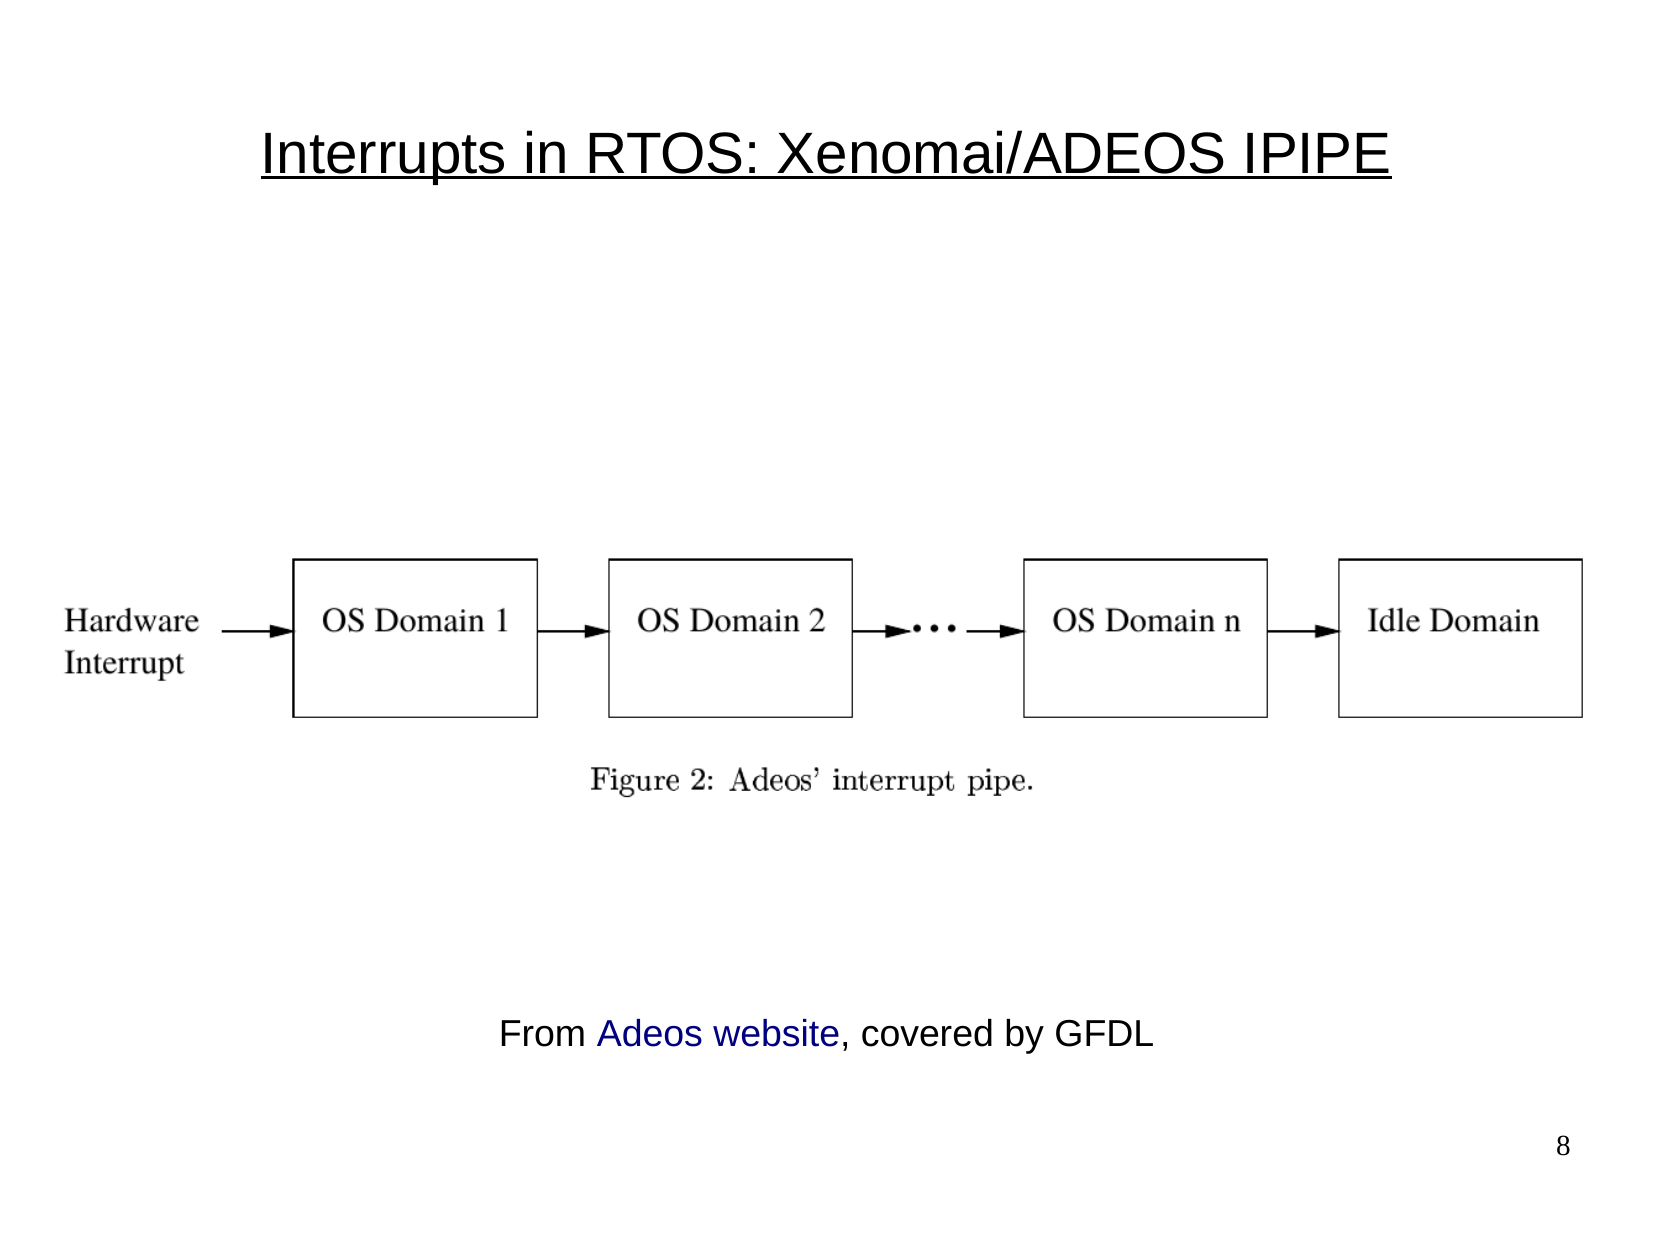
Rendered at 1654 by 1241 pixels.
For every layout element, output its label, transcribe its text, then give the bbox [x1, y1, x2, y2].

picture [7, 441, 1654, 812]
text_box From Adeos website, covered by GFDL [484, 1005, 1169, 1062]
title Interrupts in RTOS: Xenomai/ADEOS IPIPE [82, 49, 1571, 257]
